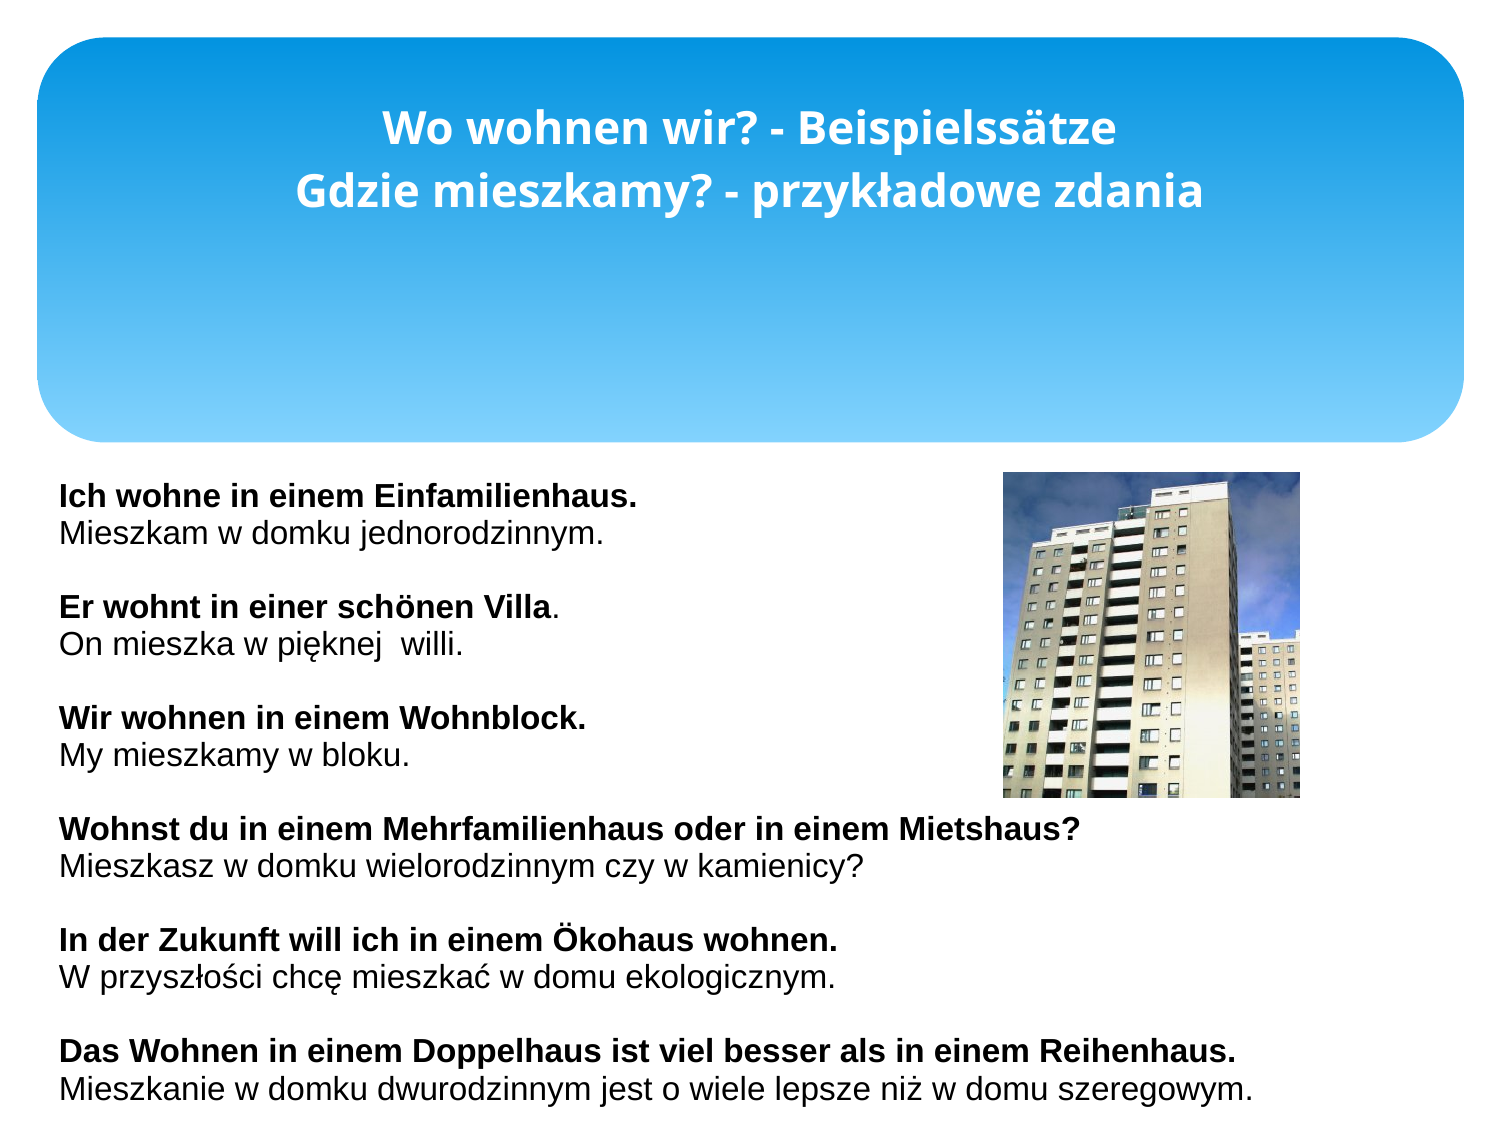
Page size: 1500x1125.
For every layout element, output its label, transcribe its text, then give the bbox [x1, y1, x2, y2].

title Wo wohnen wir? - Beispielssätze Gdzie mieszkamy? - przykładowe zdania [75, 62, 1425, 254]
picture [1003, 472, 1300, 798]
subtitle Ich wohne in einem Einfamilienhaus. Mieszkam w domku jednorodzinnym. Er wohnt in einer schönen Villa. On mieszka w pięknej willi. Wir wohnen in einem Wohnblock. My mieszkamy w bloku. Wohnst du in einem Mehrfamilienhaus oder in einem Mietshaus? Mieszkasz w domku wielorodzinnym czy w kamienicy? In der Zukunft will ich in einem Ökohaus wohnen. W przyszłości chcę mieszkać w domu ekologicznym. Das Wohnen in einem Doppelhaus ist viel besser als in einem Reihenhaus. Mieszkanie w domku dwurodzinnym jest o wiele lepsze niż w domu szeregowym. [59, 472, 1393, 1113]
